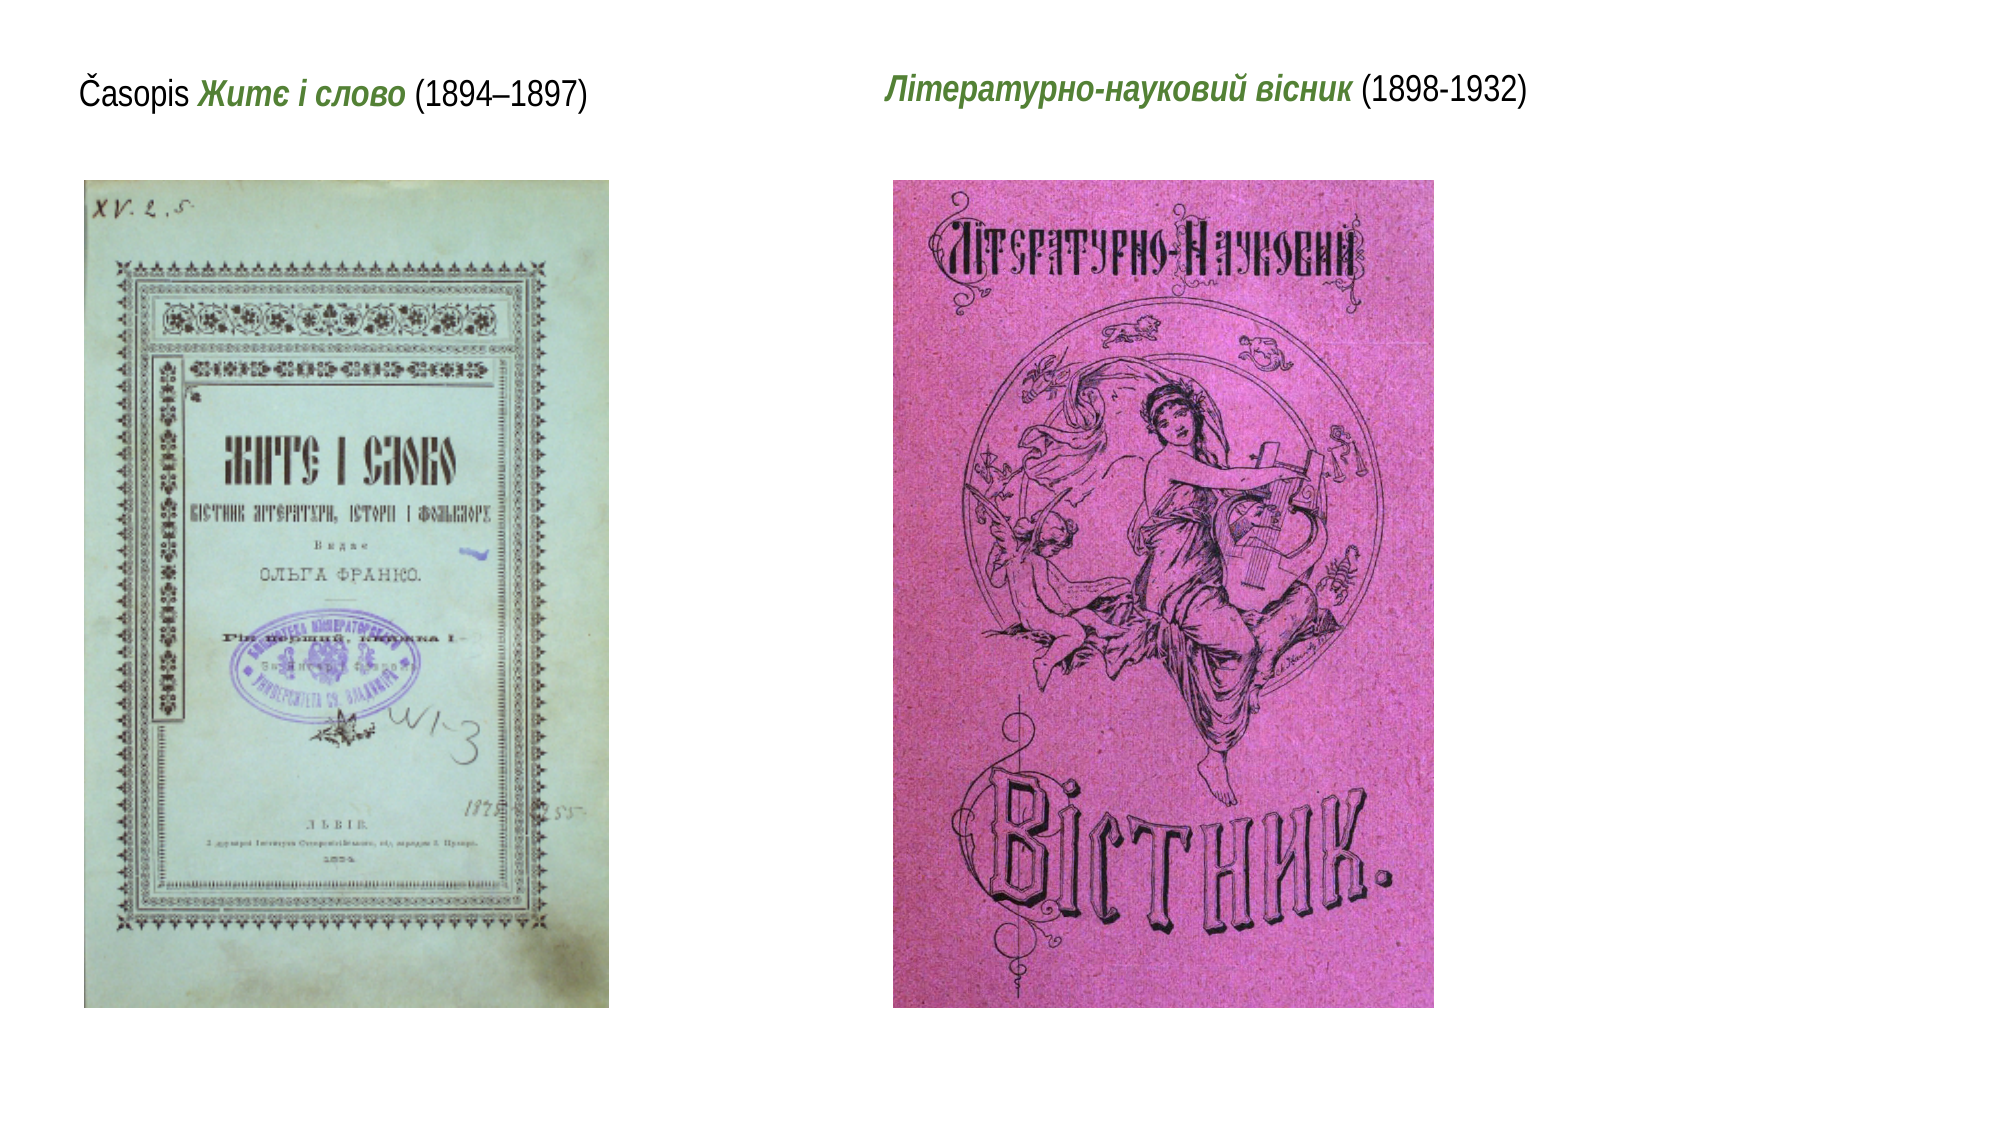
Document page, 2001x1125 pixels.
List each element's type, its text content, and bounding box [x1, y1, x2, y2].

picture [84, 180, 609, 1008]
text_box Časopis Житє і слово (1894–1897) [63, 61, 1064, 122]
text_box Літературно-науковий вісник (1898-1932) [871, 56, 1872, 117]
picture [893, 180, 1434, 1008]
